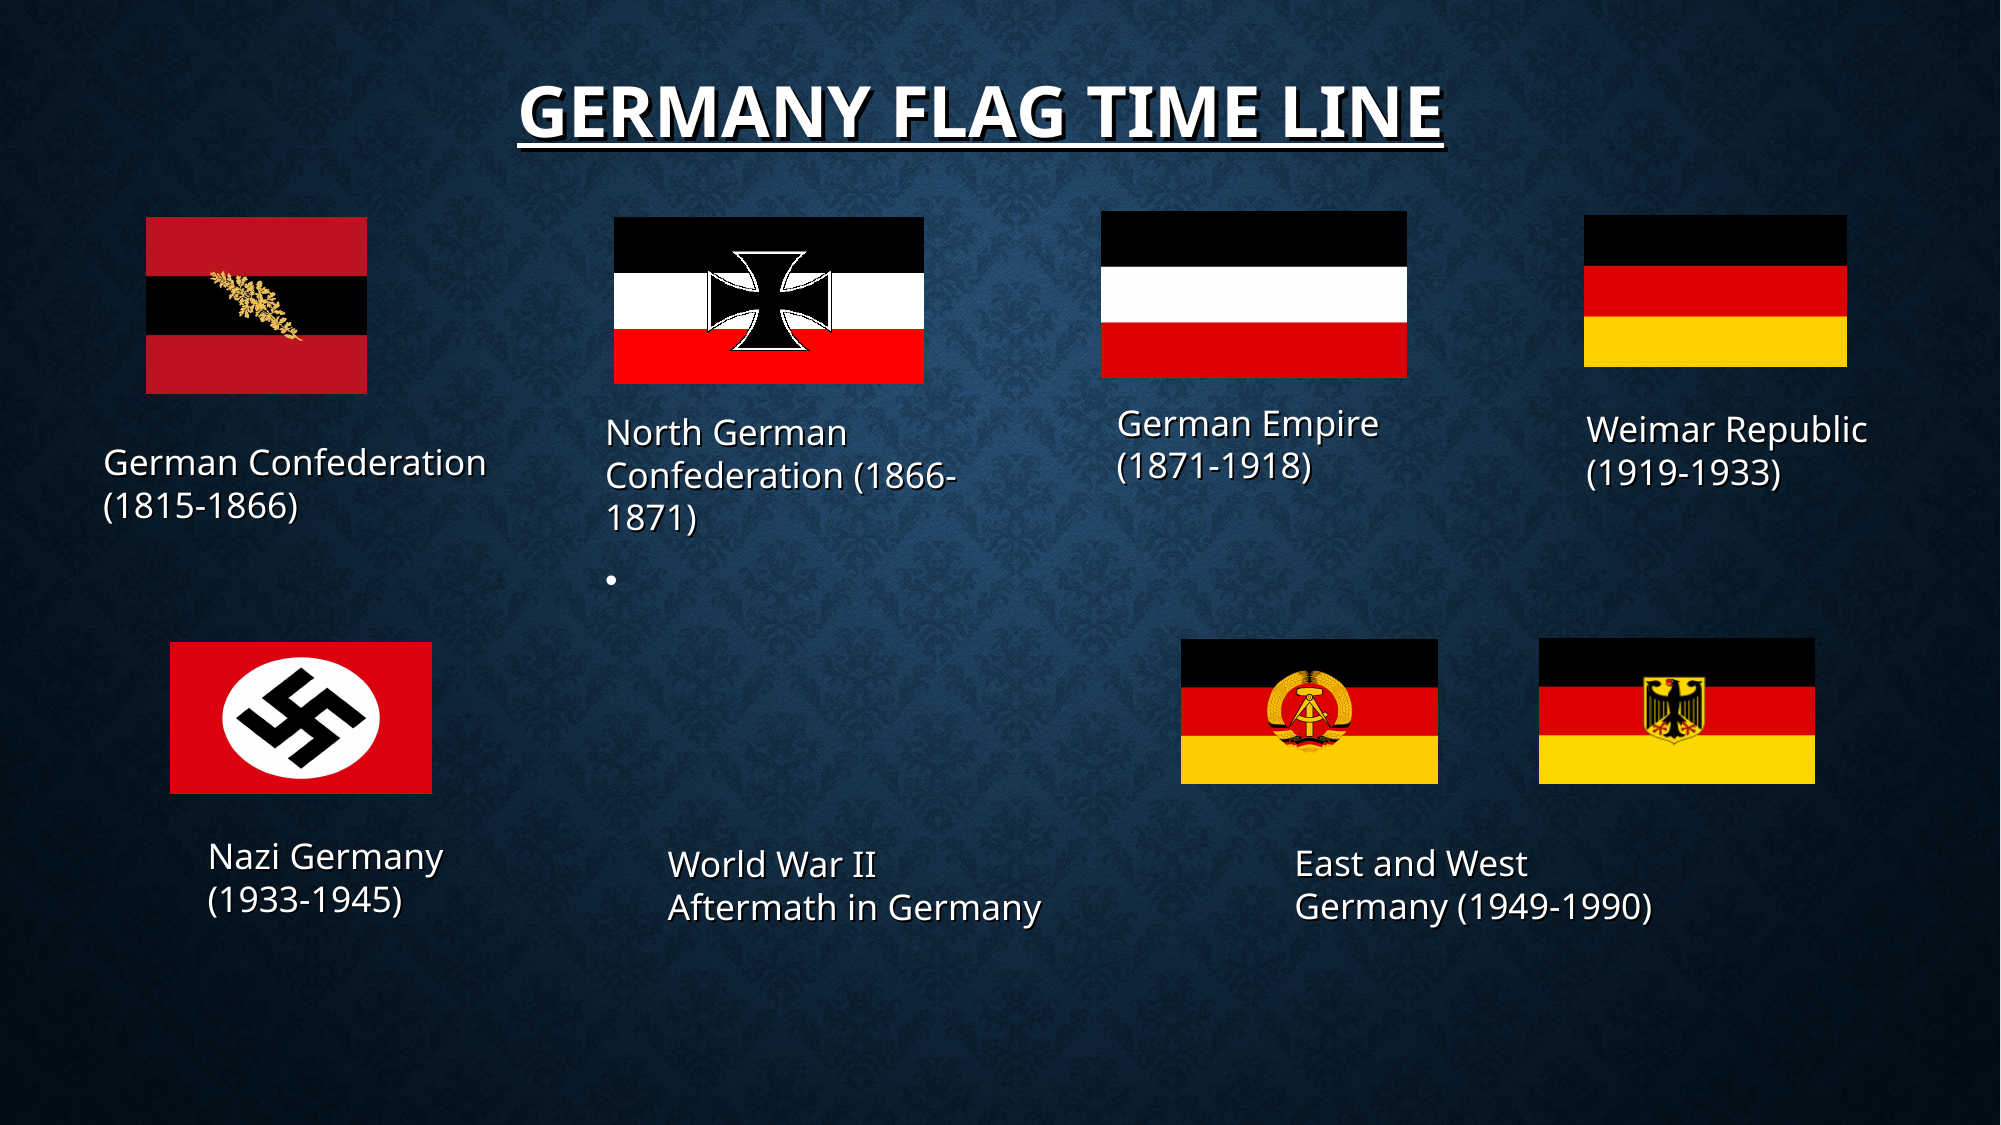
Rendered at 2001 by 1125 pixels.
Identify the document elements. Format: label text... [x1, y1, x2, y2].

text_box North German Confederation (1866-1871) [590, 402, 1031, 580]
text_box German Confederation (1815-1866) [88, 432, 514, 550]
picture [1584, 215, 1847, 367]
title Germany Flag Time Line [146, 17, 1815, 212]
picture [1101, 211, 1407, 378]
picture [1181, 639, 1438, 784]
text_box Nazi Germany (1933-1945) [192, 826, 475, 944]
picture [614, 217, 924, 384]
list East and West Germany (1949-1990) [1279, 833, 1697, 985]
text_box German Empire (1871-1918) [1101, 393, 1438, 539]
text_box Weimar Republic (1919-1933) [1571, 399, 1894, 531]
text_box World War II Aftermath in Germany [652, 834, 1066, 1052]
picture [1539, 638, 1815, 784]
picture [146, 218, 367, 394]
picture [170, 642, 432, 794]
